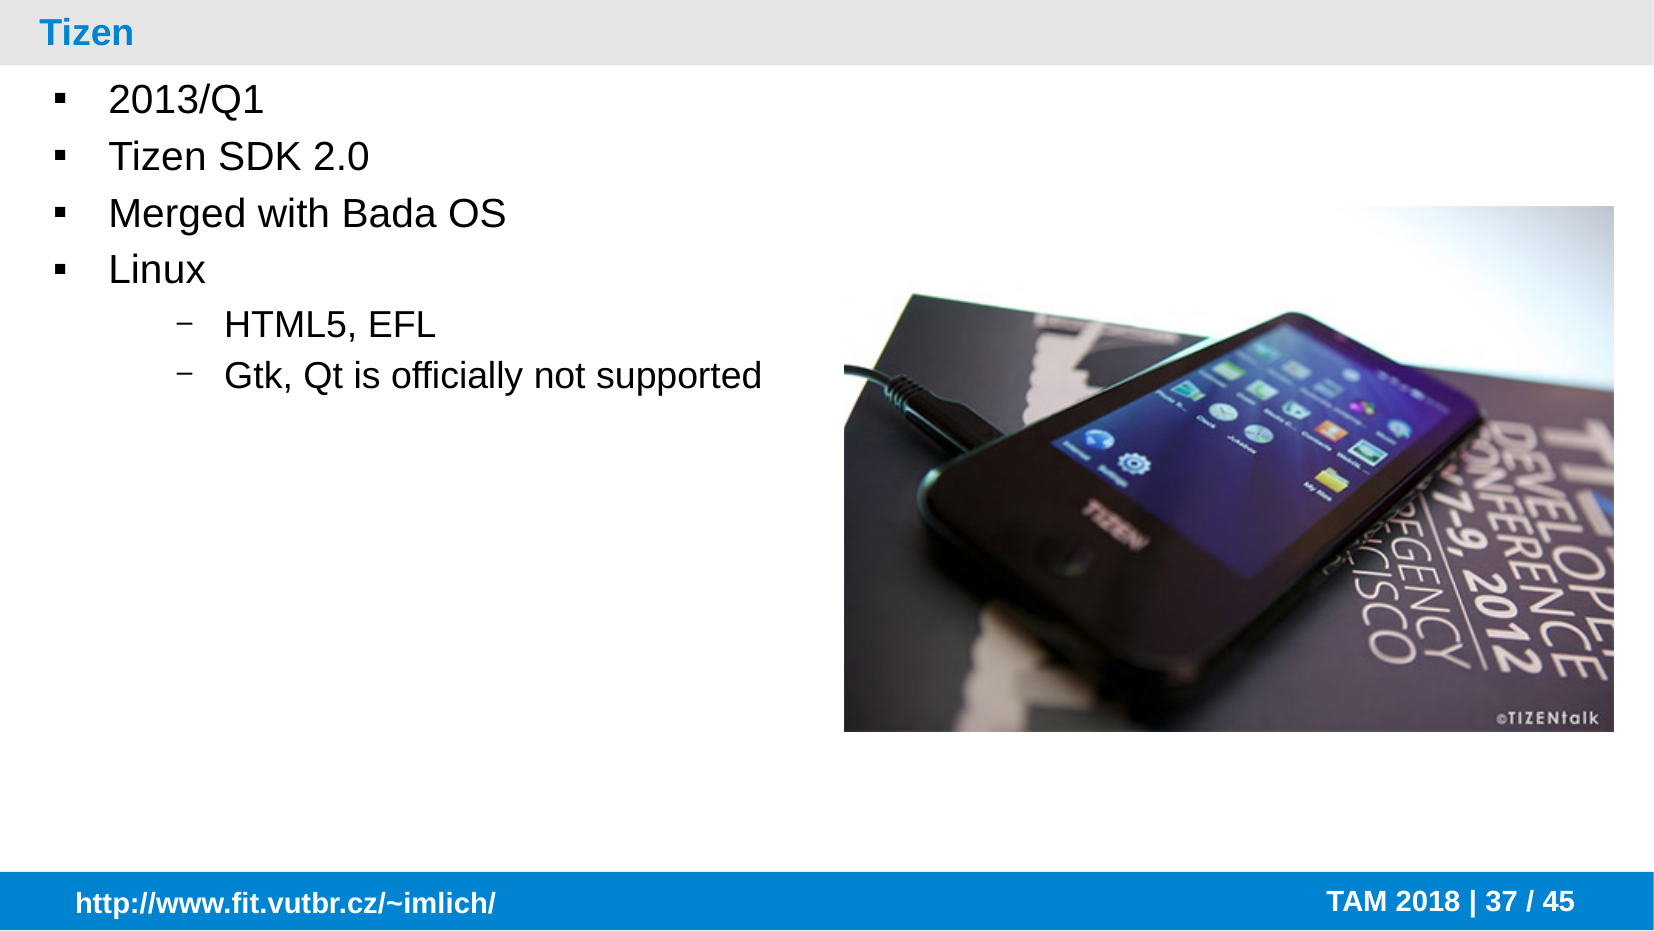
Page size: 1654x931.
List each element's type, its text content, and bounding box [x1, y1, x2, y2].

picture [844, 206, 1614, 733]
list 2013/Q1 Tizen SDK 2.0 Merged with Bada OS Linux HTML5, EFL Gtk, Qt is officially not supported [37, 76, 807, 844]
title Tizen [39, 4, 1615, 61]
